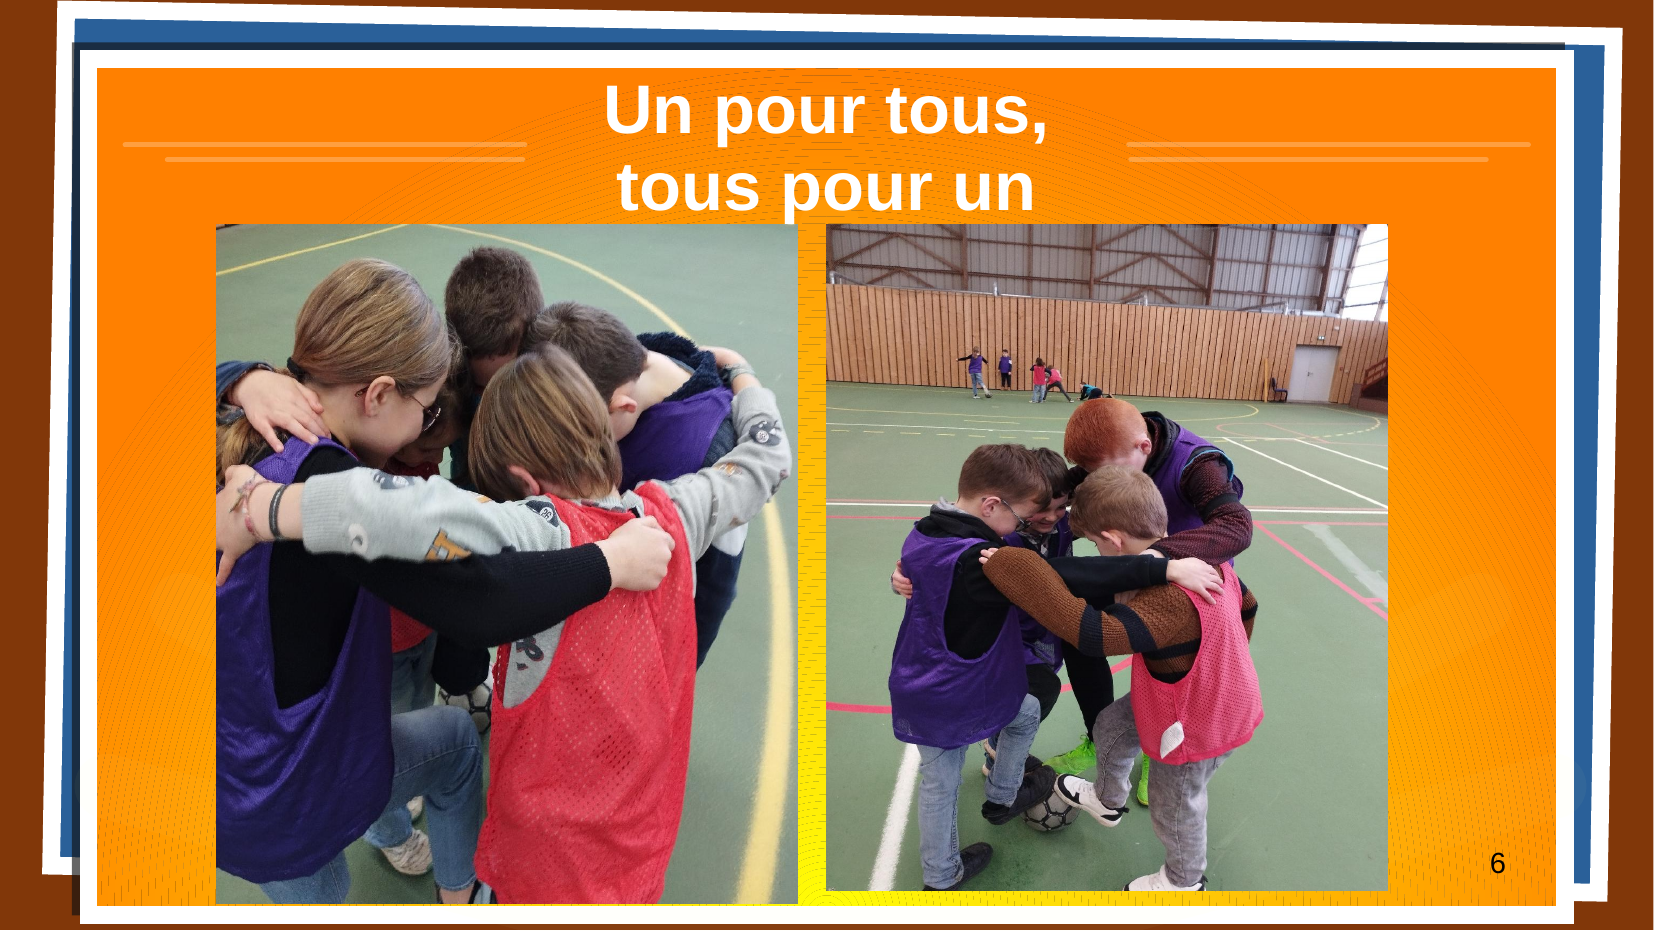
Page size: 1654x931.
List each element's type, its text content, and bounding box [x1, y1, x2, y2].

picture [826, 224, 1388, 891]
picture [216, 224, 798, 904]
title Un pour tous, tous pour un [531, 70, 1123, 225]
